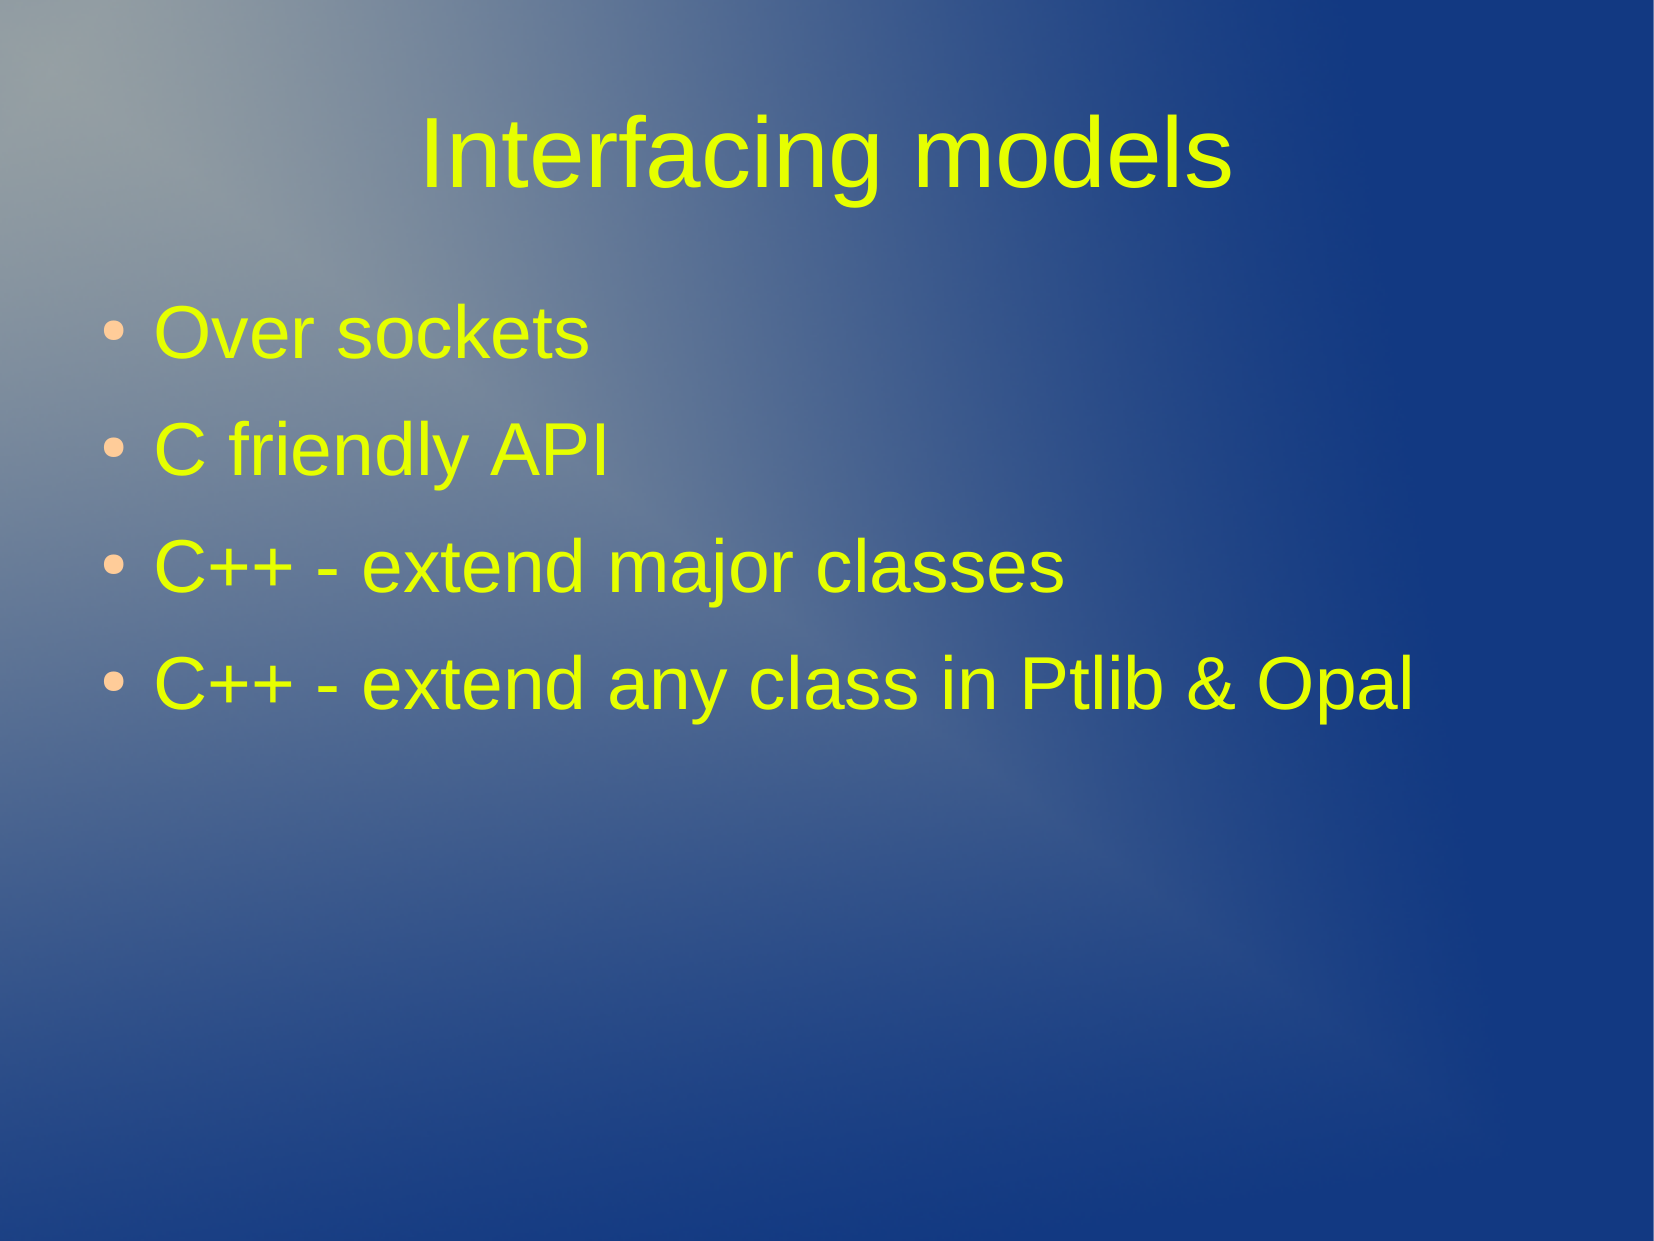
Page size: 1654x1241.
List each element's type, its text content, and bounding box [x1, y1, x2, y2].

title Interfacing models [82, 56, 1571, 250]
picture [0, 0, 1654, 1241]
list Over sockets C friendly API C++ - extend major classes C++ - extend any class in Ptlib & Opal [82, 290, 1571, 1094]
